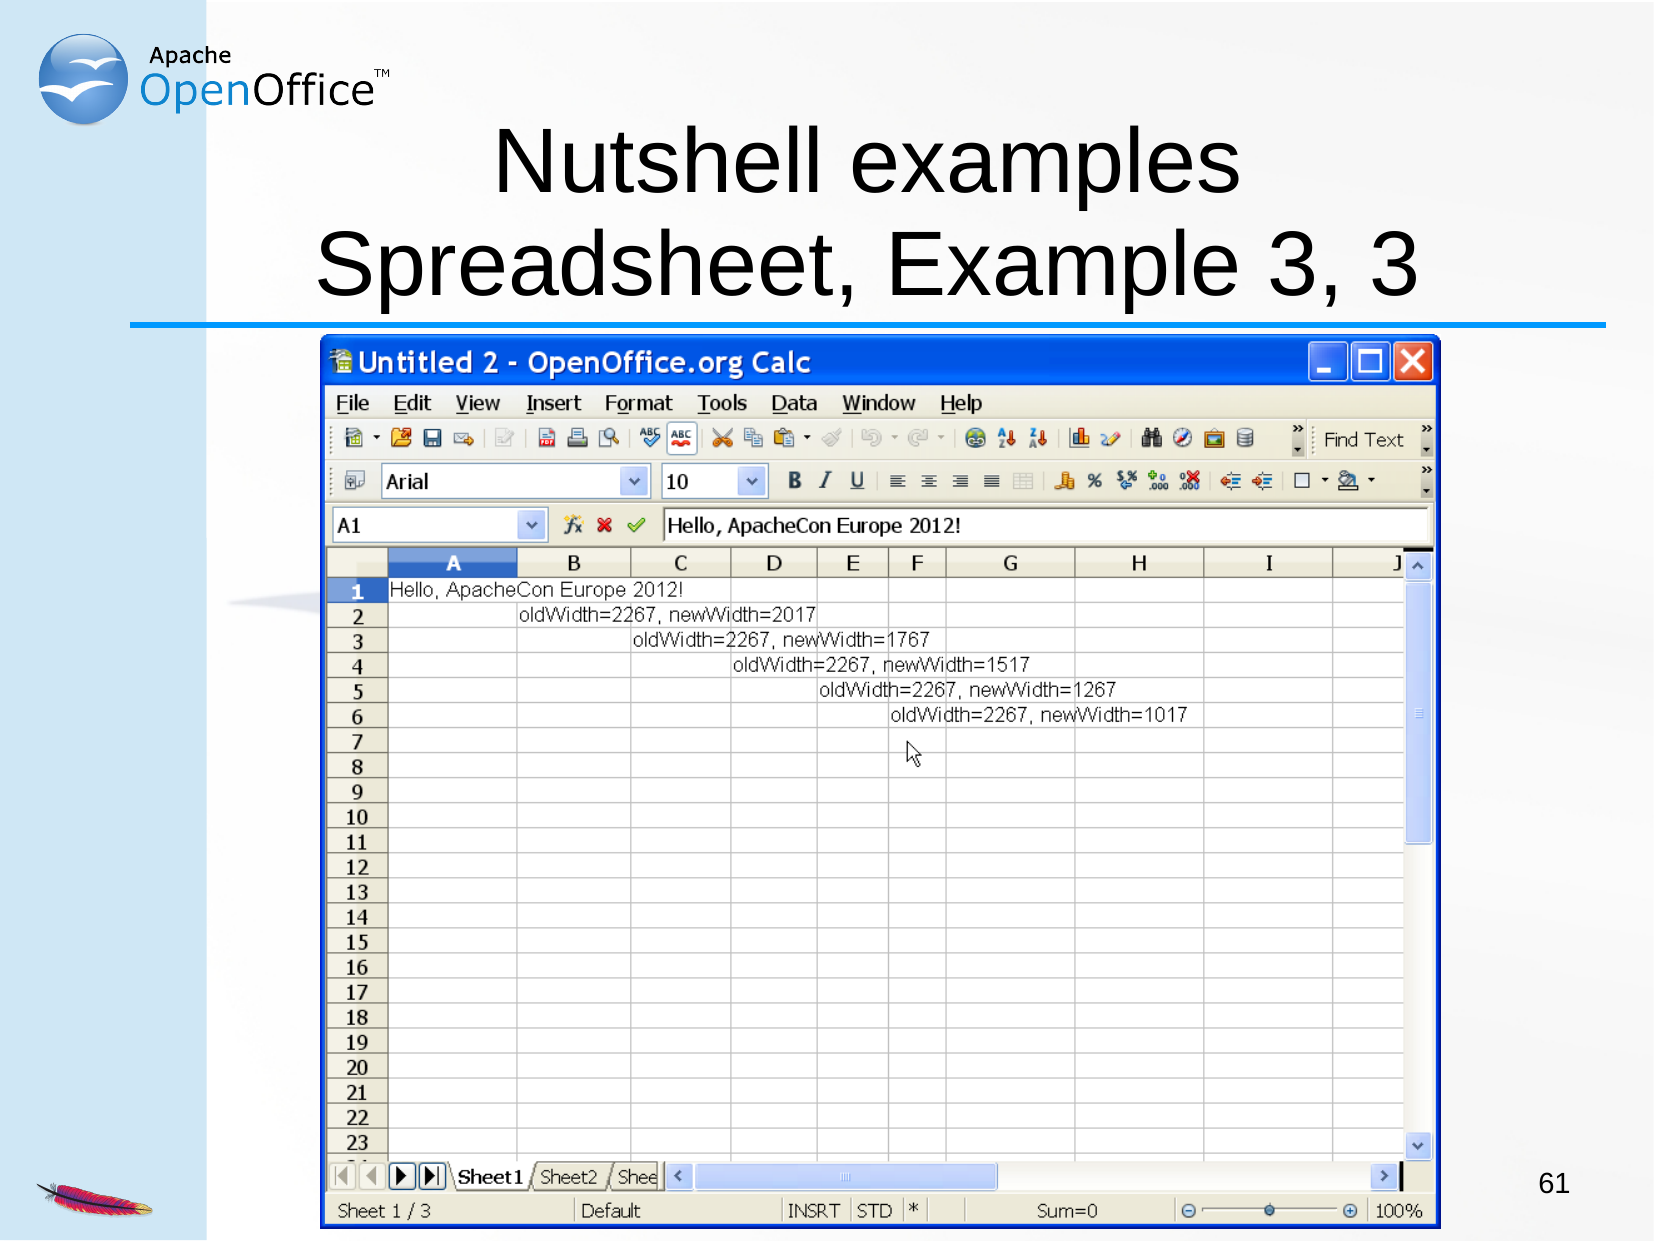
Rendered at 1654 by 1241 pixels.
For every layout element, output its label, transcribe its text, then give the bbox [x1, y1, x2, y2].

picture [35, 2, 1654, 1241]
title Nutshell examples Spreadsheet, Example 3, 3 [165, 108, 1571, 316]
picture [35, 1181, 154, 1219]
